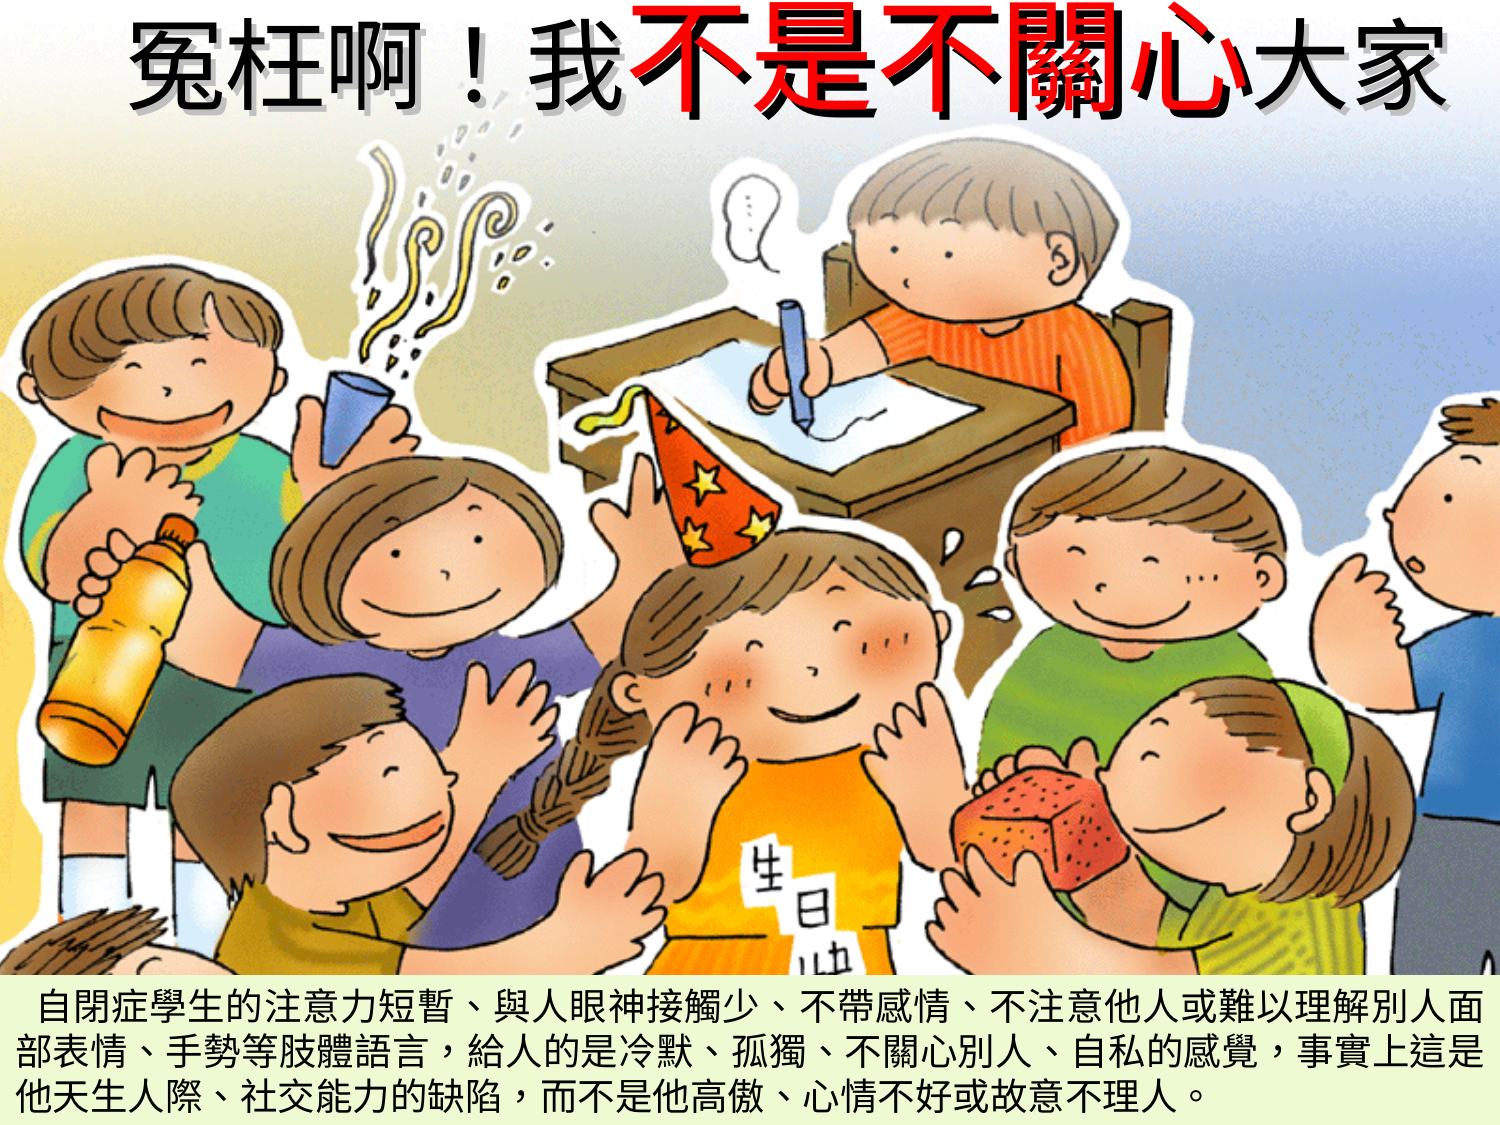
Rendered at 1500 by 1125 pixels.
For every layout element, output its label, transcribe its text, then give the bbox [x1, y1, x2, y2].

subtitle 自閉症學生的注意力短暫、與人眼神接觸少、不帶感情、不注意他人或難以理解別人面部表情、手勢等肢體語言，給人的是冷默、孤獨、不關心別人、自私的感覺，事實上這是他天生人際、社交能力的缺陷，而不是他高傲、心情不好或故意不理人。 [0, 975, 1500, 1125]
title 冤枉啊！我不是不關心大家 [75, 0, 1500, 138]
picture [0, 0, 1500, 975]
